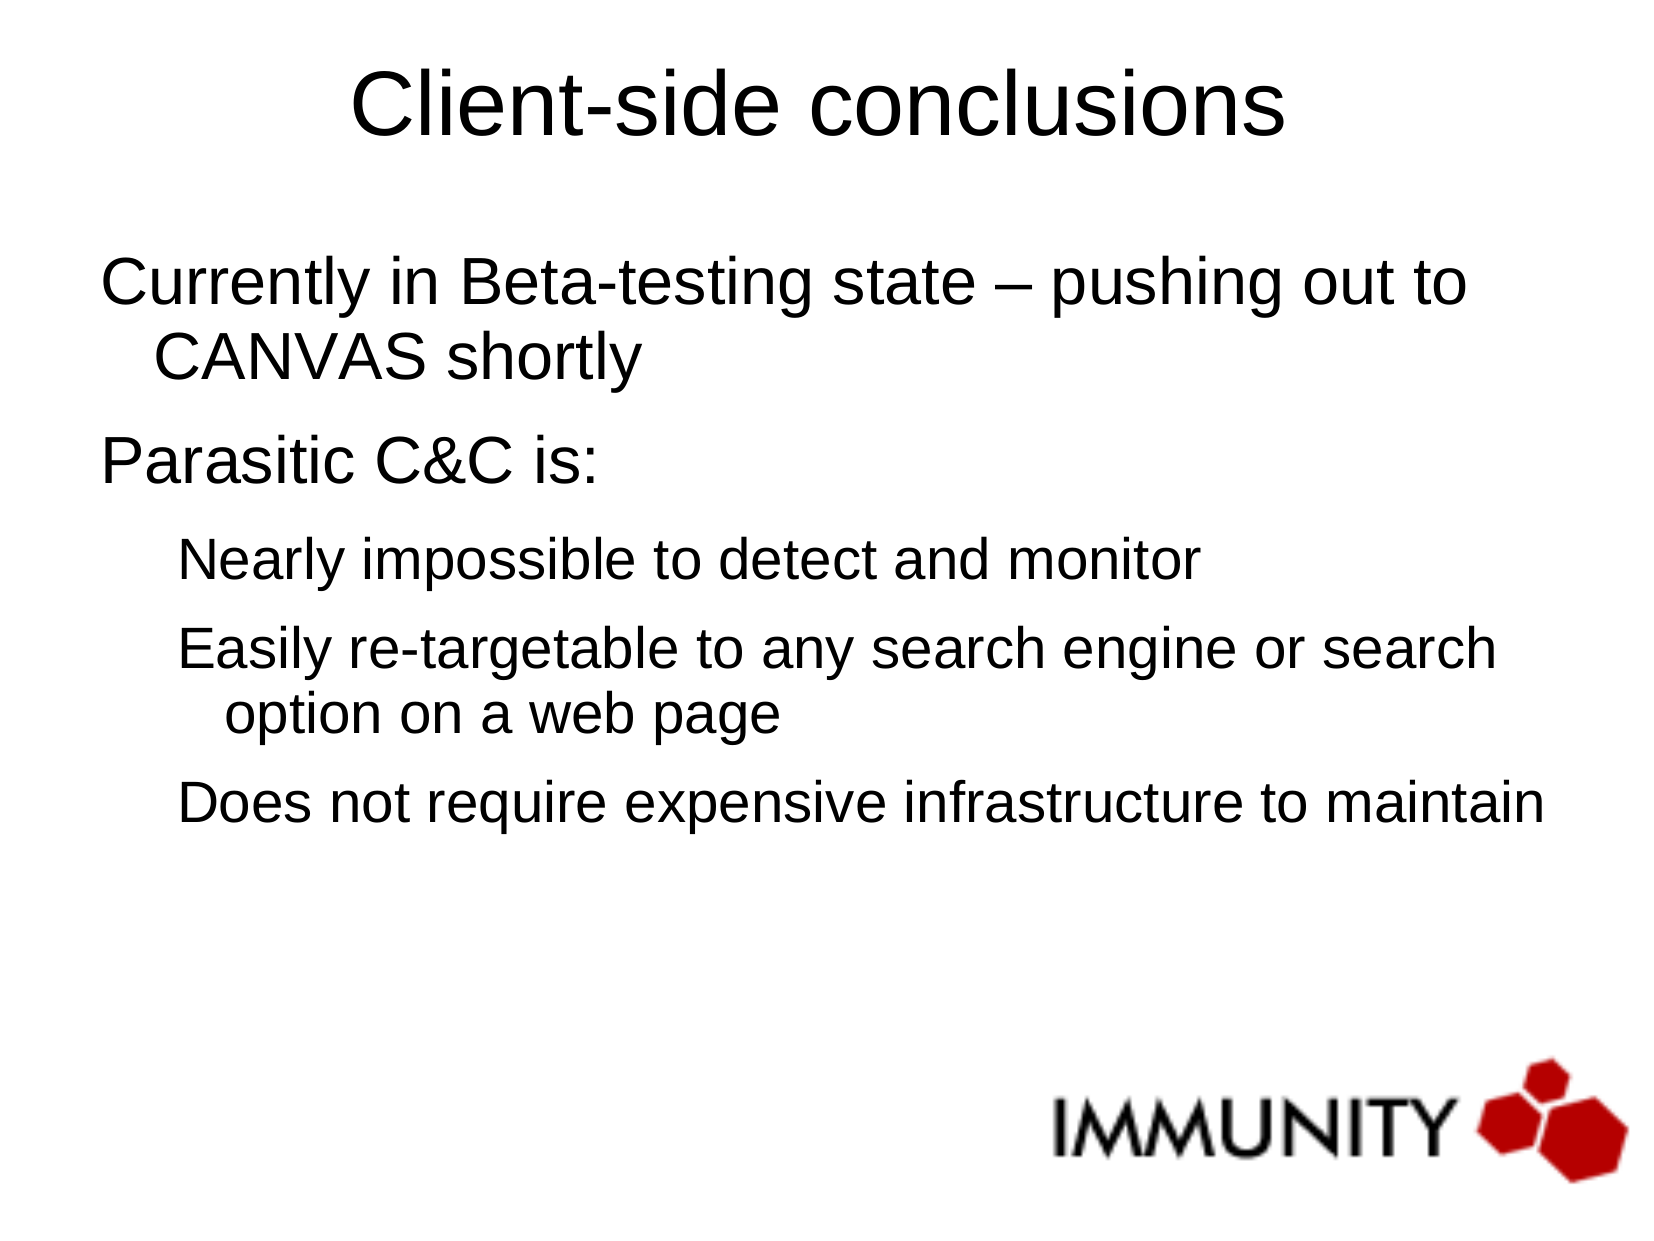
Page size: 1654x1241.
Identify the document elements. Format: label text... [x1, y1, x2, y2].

list Currently in Beta-testing state – pushing out to CANVAS shortly Parasitic C&C is: Nearly impossible to detect and monitor Easily re-targetable to any search engine or search option on a web page Does not require expensive infrastructure to maintain [82, 243, 1571, 1094]
picture [1006, 1017, 1654, 1241]
title Client-side conclusions [75, 7, 1564, 200]
